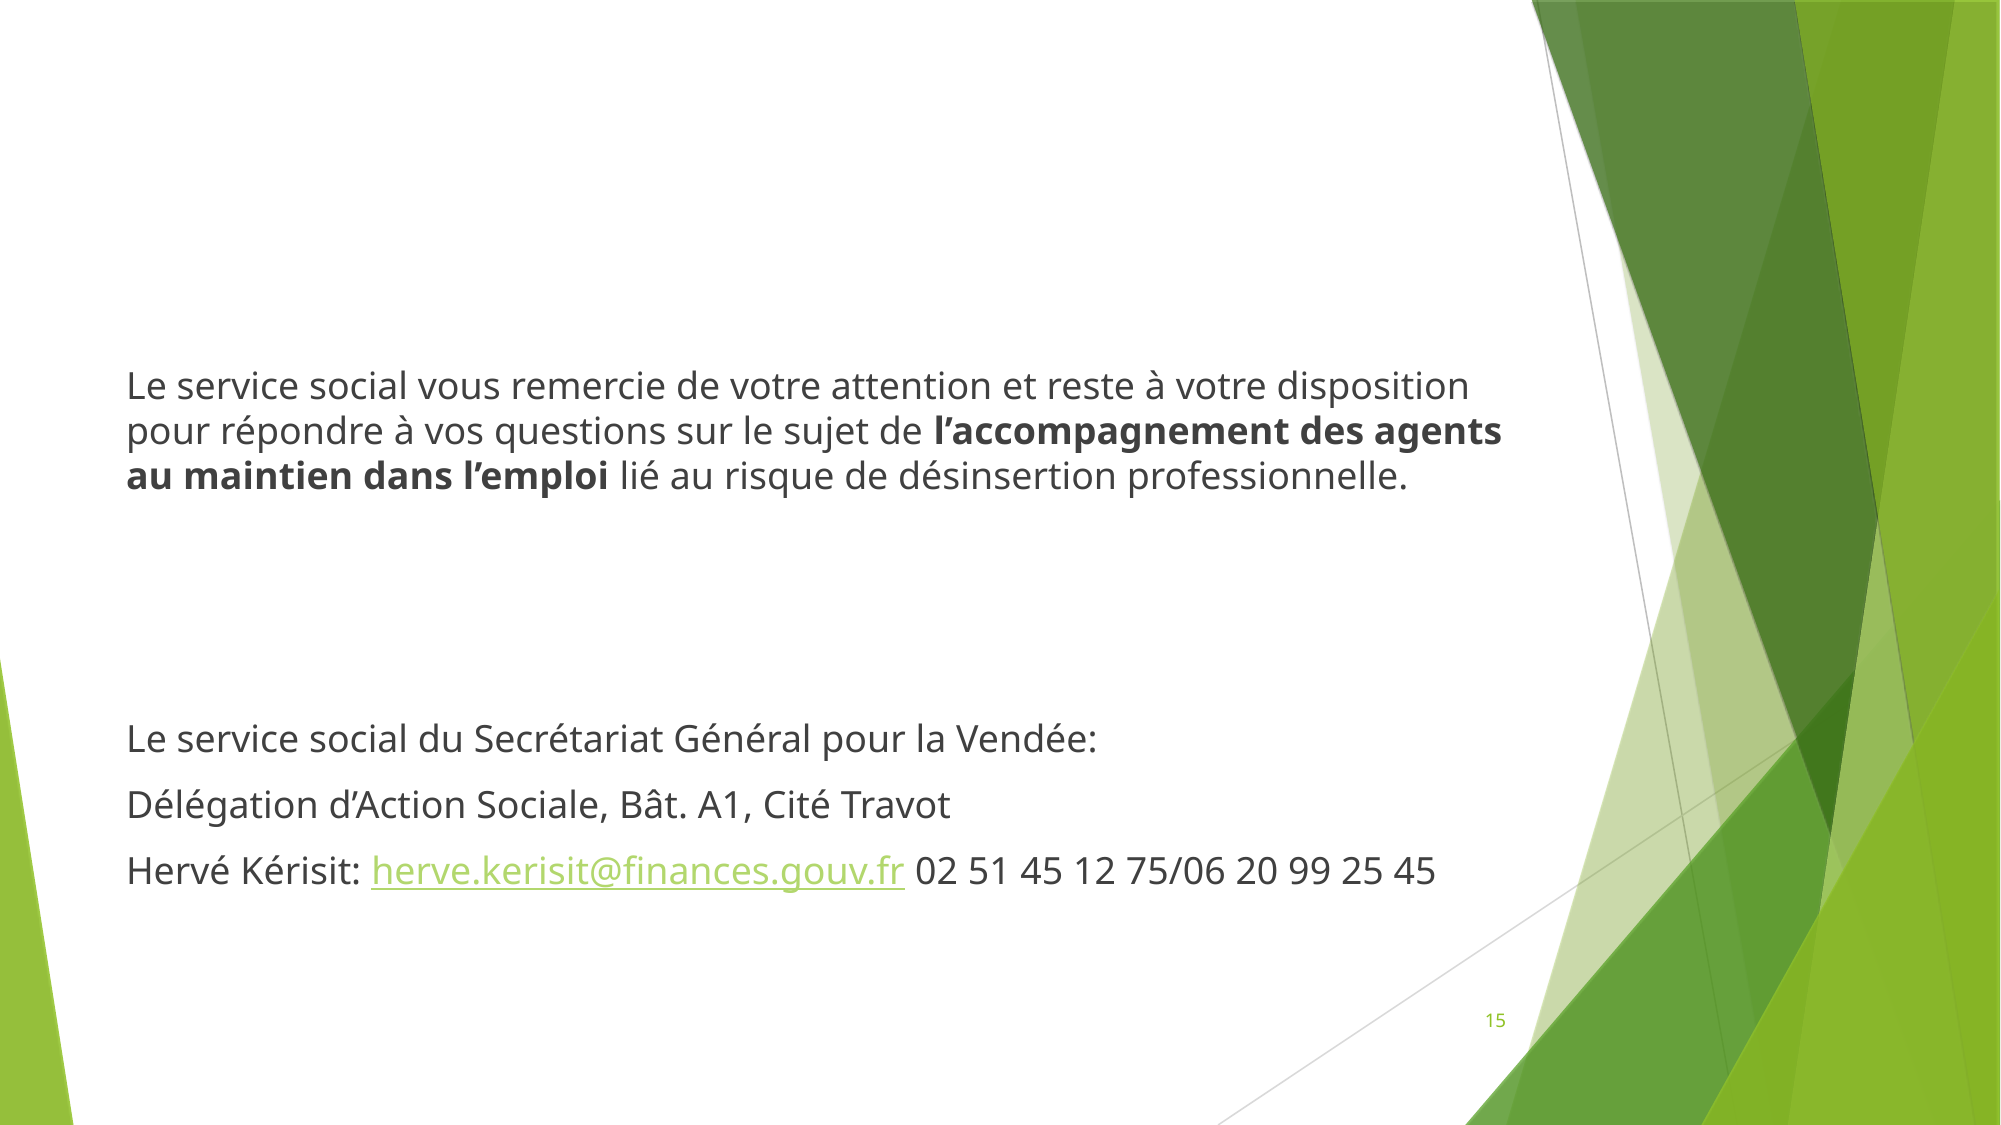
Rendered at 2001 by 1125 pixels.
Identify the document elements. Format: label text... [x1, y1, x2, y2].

list Le service social vous remercie de votre attention et reste à votre disposition pour répondre à vos questions sur le sujet de l’accompagnement des agents au maintien dans l’emploi lié au risque de désinsertion professionnelle. Le service social du Secrétariat Général pour la Vendée: Délégation d’Action Sociale, Bât. A1, Cité Travot Hervé Kérisit: herve.kerisit@finances.gouv.fr 02 51 45 12 75/06 20 99 25 45 [111, 354, 1522, 992]
slide_number <numéro> [1409, 991, 1522, 1051]
